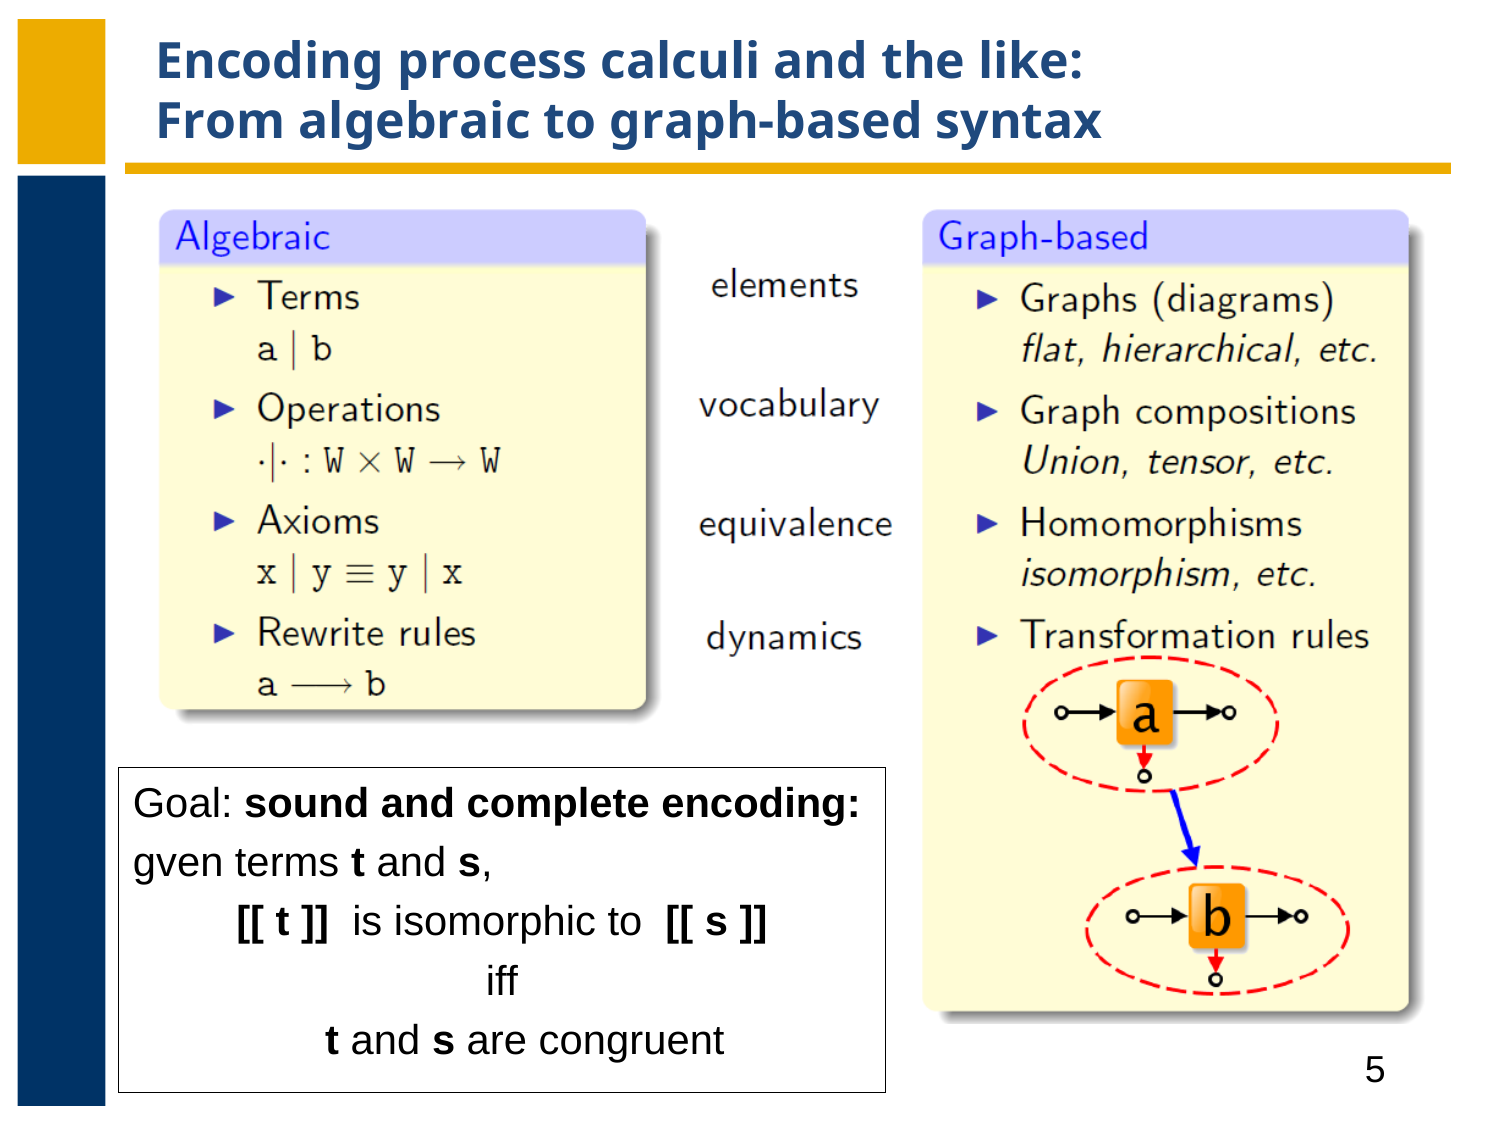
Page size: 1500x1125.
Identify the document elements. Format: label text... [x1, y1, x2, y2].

title Encoding process calculi and the like: From algebraic to graph-based syntax [140, 17, 1447, 160]
list Goal: sound and complete encoding: gven terms t and s, [[ t ]] is isomorphic to [[ s ]] iff t and s are congruent [118, 767, 886, 1093]
picture [140, 207, 1431, 1024]
